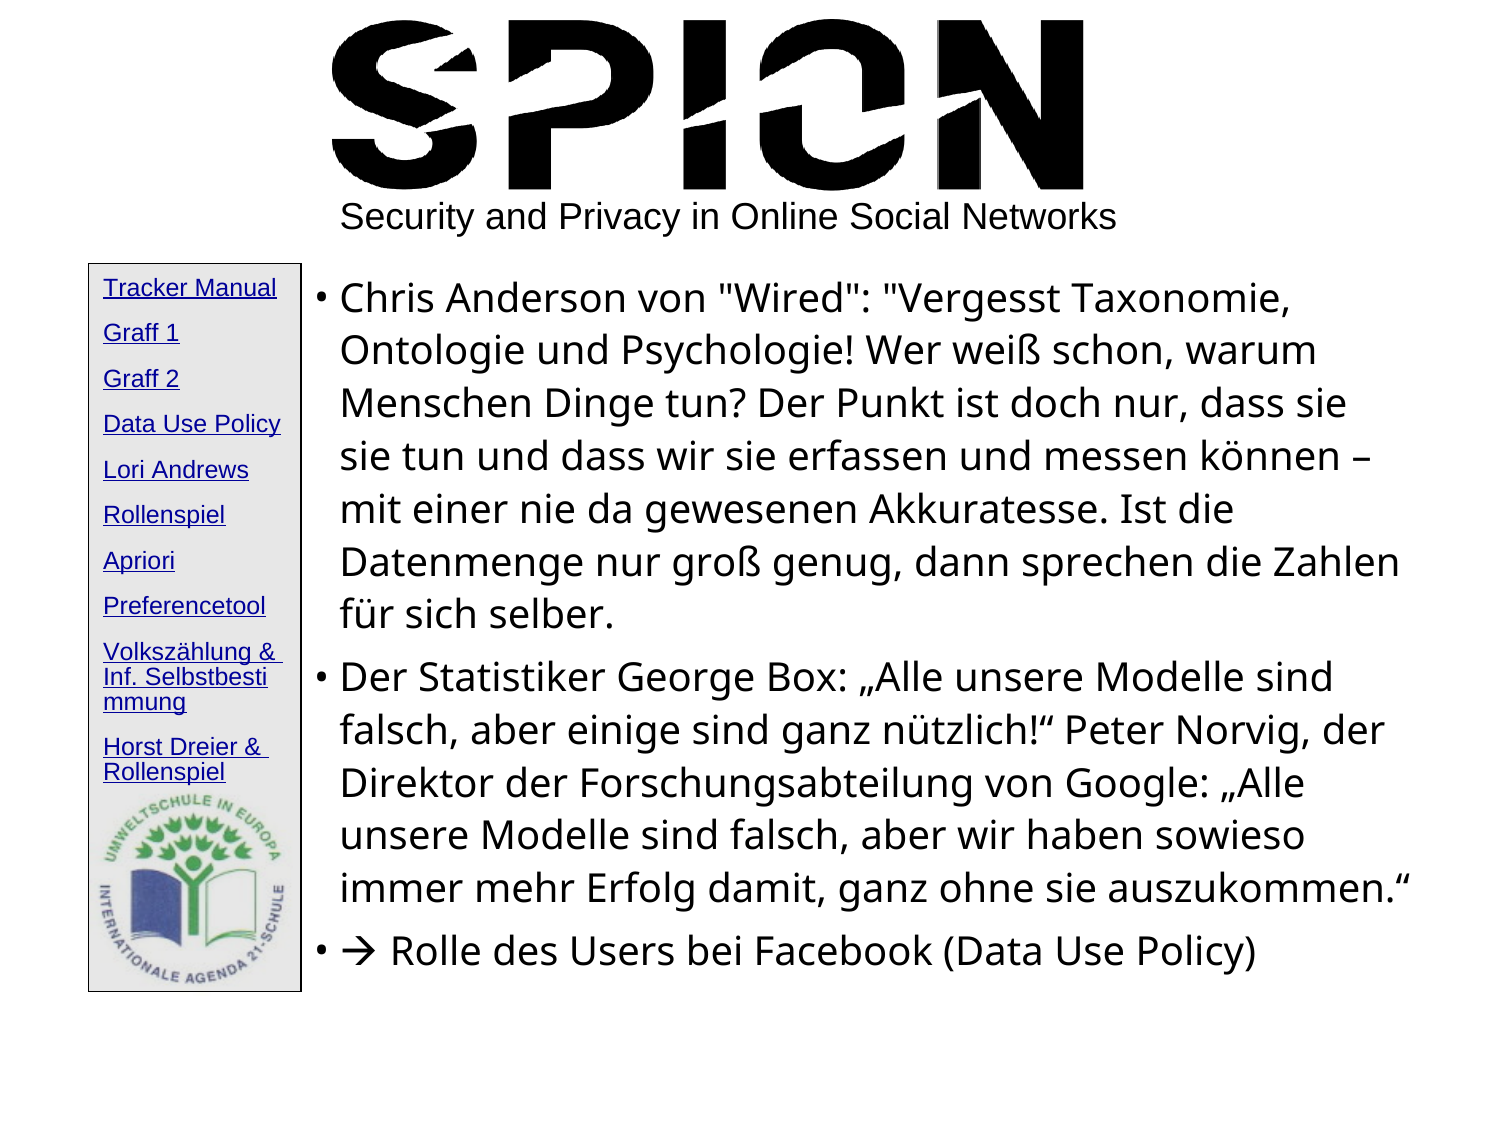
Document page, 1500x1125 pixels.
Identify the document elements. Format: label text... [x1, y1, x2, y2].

picture [88, 992, 293, 996]
list Chris Anderson von "Wired": "Vergesst Taxonomie, Ontologie und Psychologie! Wer weiß schon, warum Menschen Dinge tun? Der Punkt ist doch nur, dass sie sie tun und dass wir sie erfassen und messen können – mit einer nie da gewesenen Akkuratesse. Ist die Datenmenge nur groß genug, dann sprechen die Zahlen für sich selber. Der Statistiker George Box: „Alle unsere Modelle sind falsch, aber einige sind ganz nützlich!“ Peter Norvig, der Direktor der Forschungsabteilung von Google: „Alle unsere Modelle sind falsch, aber wir haben sowieso immer mehr Erfolg damit, ganz ohne sie auszukommen.“  Rolle des Users bei Facebook (Data Use Policy) [312, 267, 1412, 1027]
picture [324, 0, 1093, 208]
